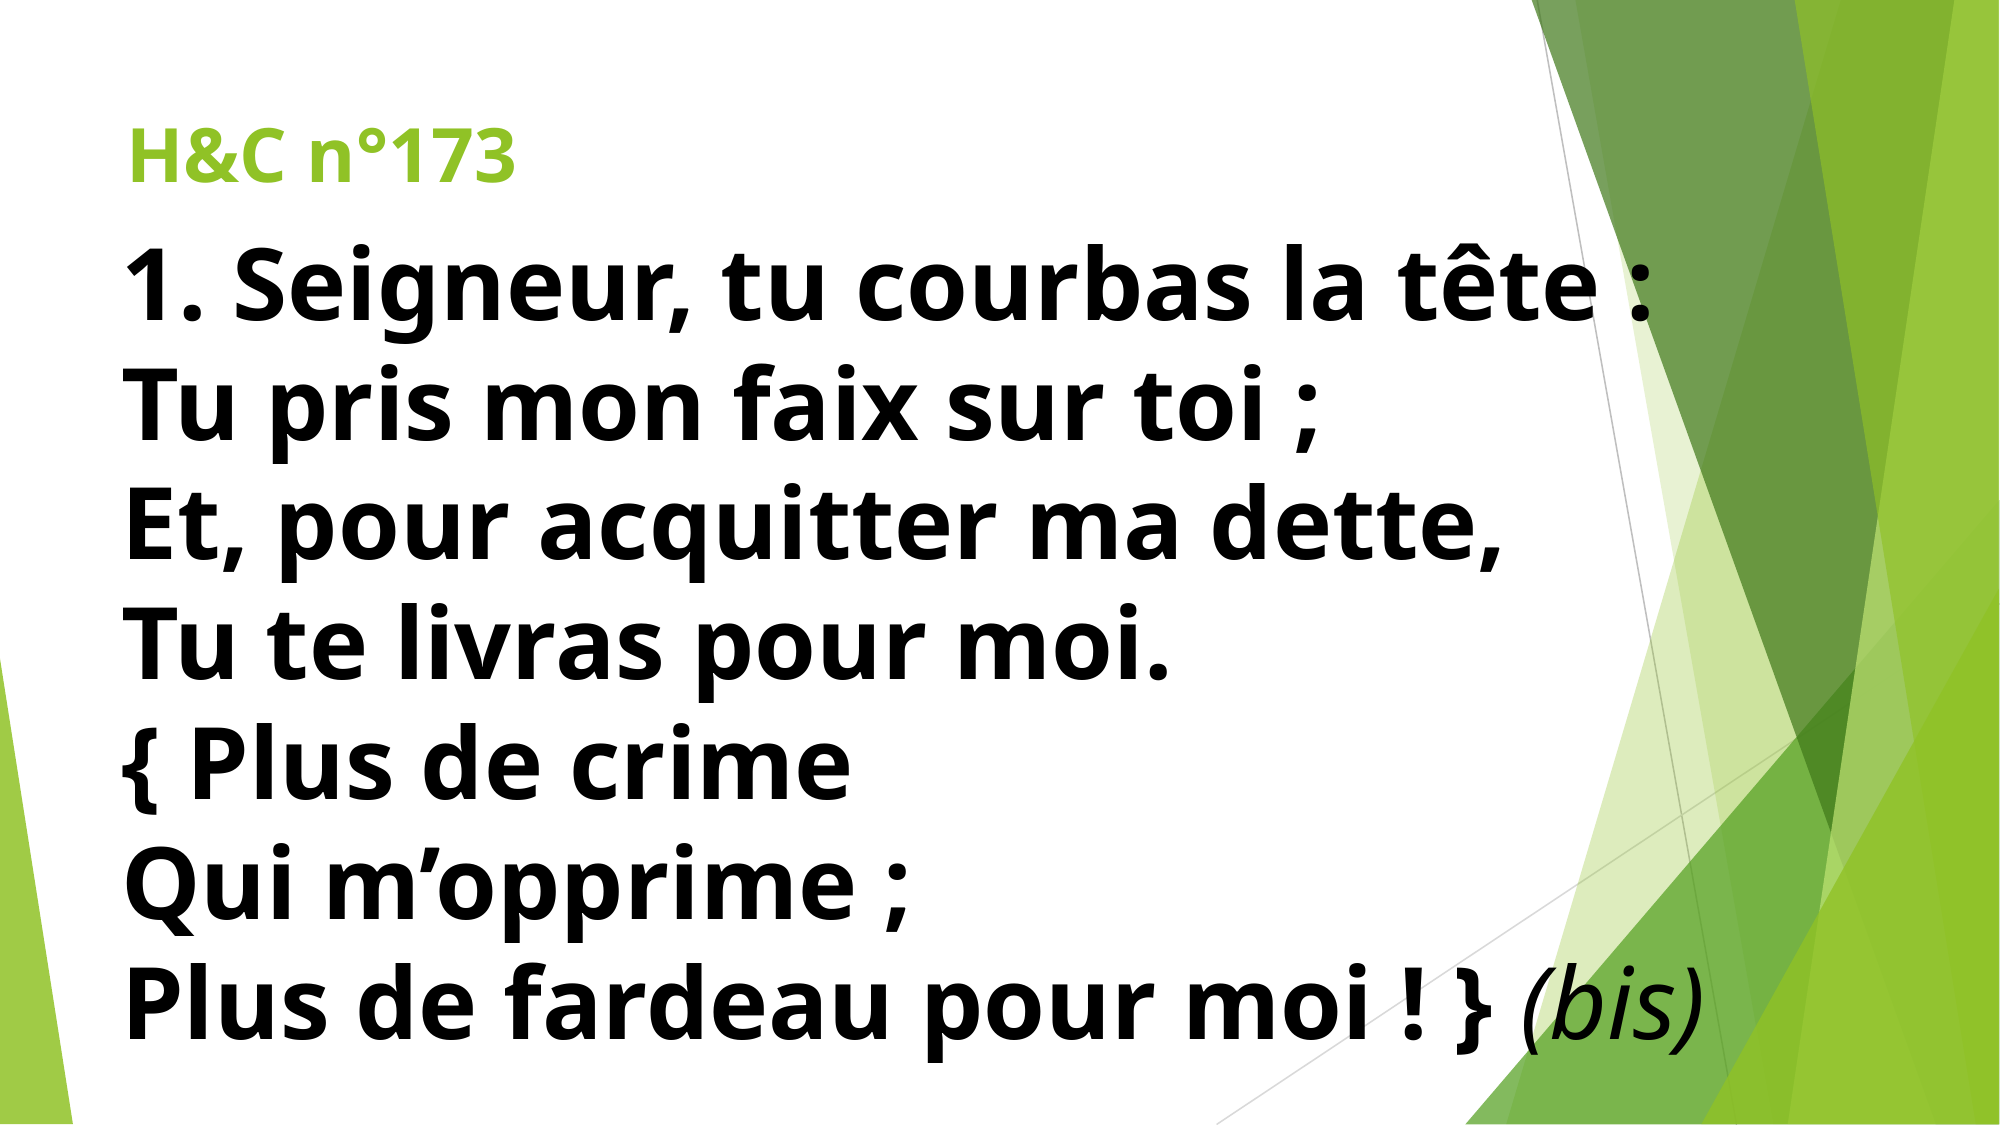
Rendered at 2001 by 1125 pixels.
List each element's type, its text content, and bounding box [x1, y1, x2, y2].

text_box H&C n°173 [111, 99, 1522, 212]
text_box 1. Seigneur, tu courbas la tête : Tu pris mon faix sur toi ; Et, pour acquitter ma dette, Tu te livras pour moi. { Plus de crime Qui m’opprime ; Plus de fardeau pour moi ! } (bis) [106, 212, 1961, 1074]
